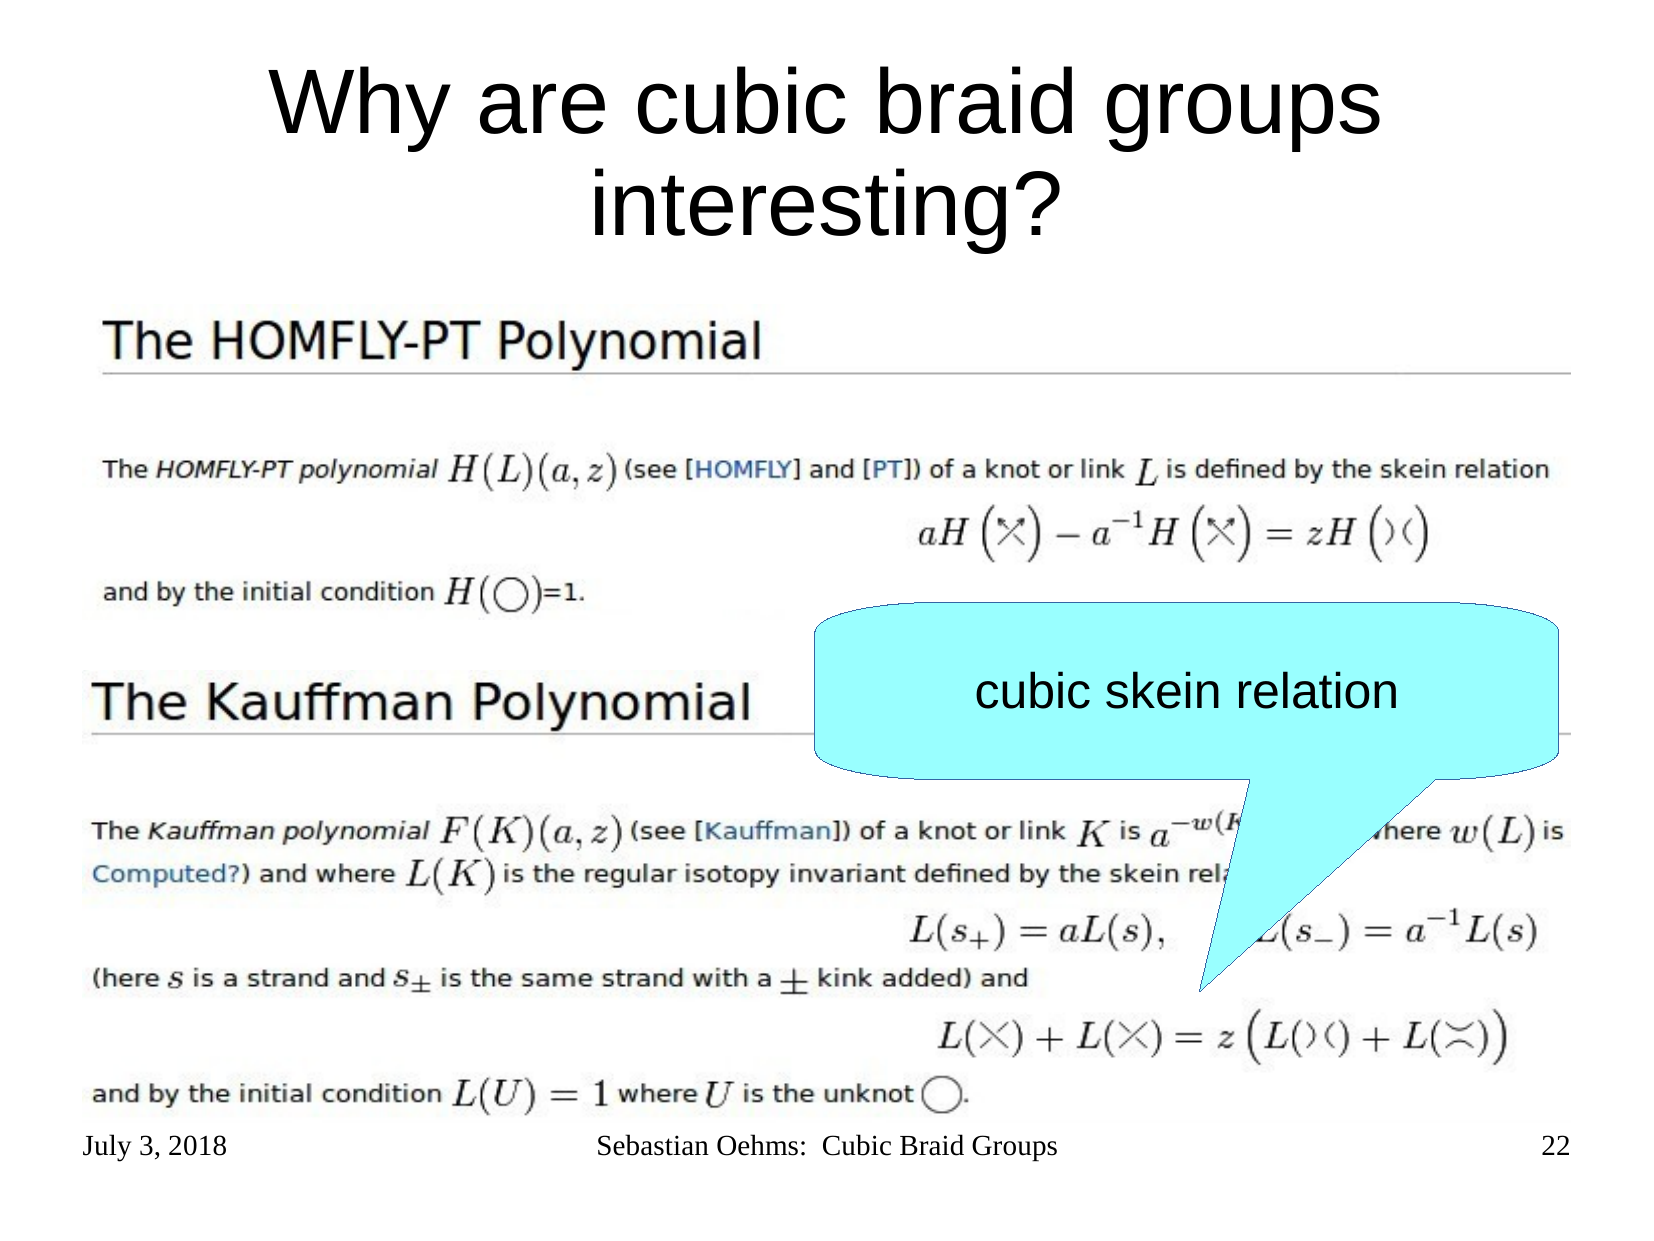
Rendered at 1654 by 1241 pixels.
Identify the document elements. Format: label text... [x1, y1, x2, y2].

title Why are cubic braid groups interesting? [82, 49, 1571, 257]
picture [82, 670, 1571, 1123]
text_box cubic skein relation [814, 602, 1559, 992]
picture [82, 304, 1571, 620]
